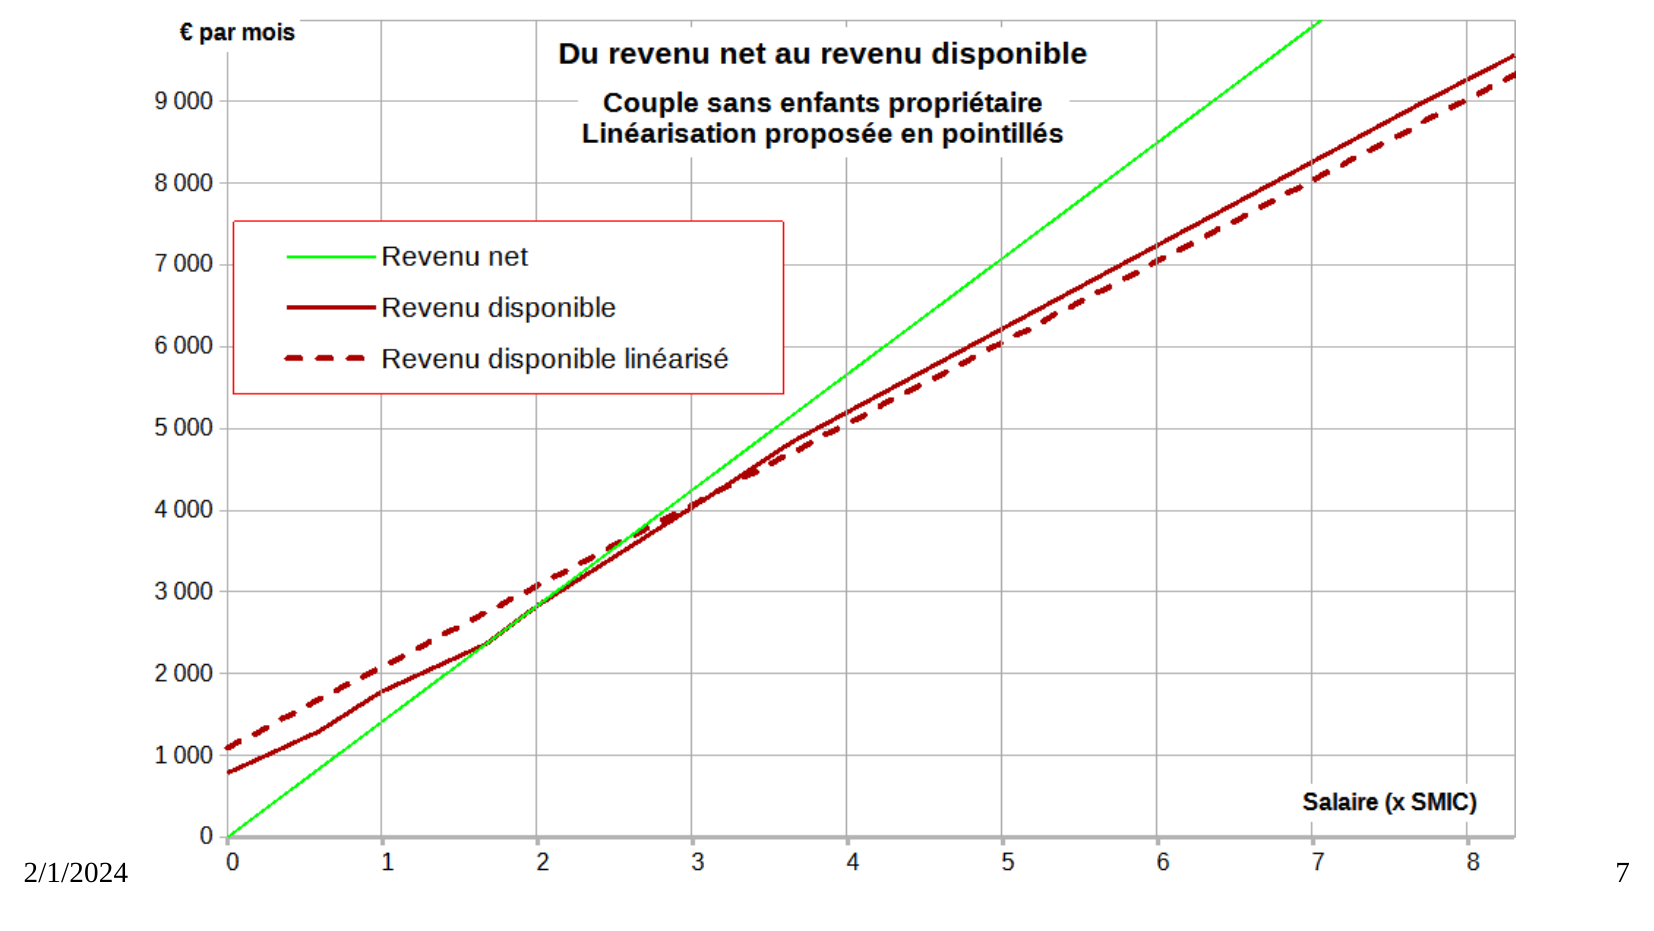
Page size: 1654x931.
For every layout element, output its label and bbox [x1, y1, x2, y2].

picture [132, 1, 1516, 888]
